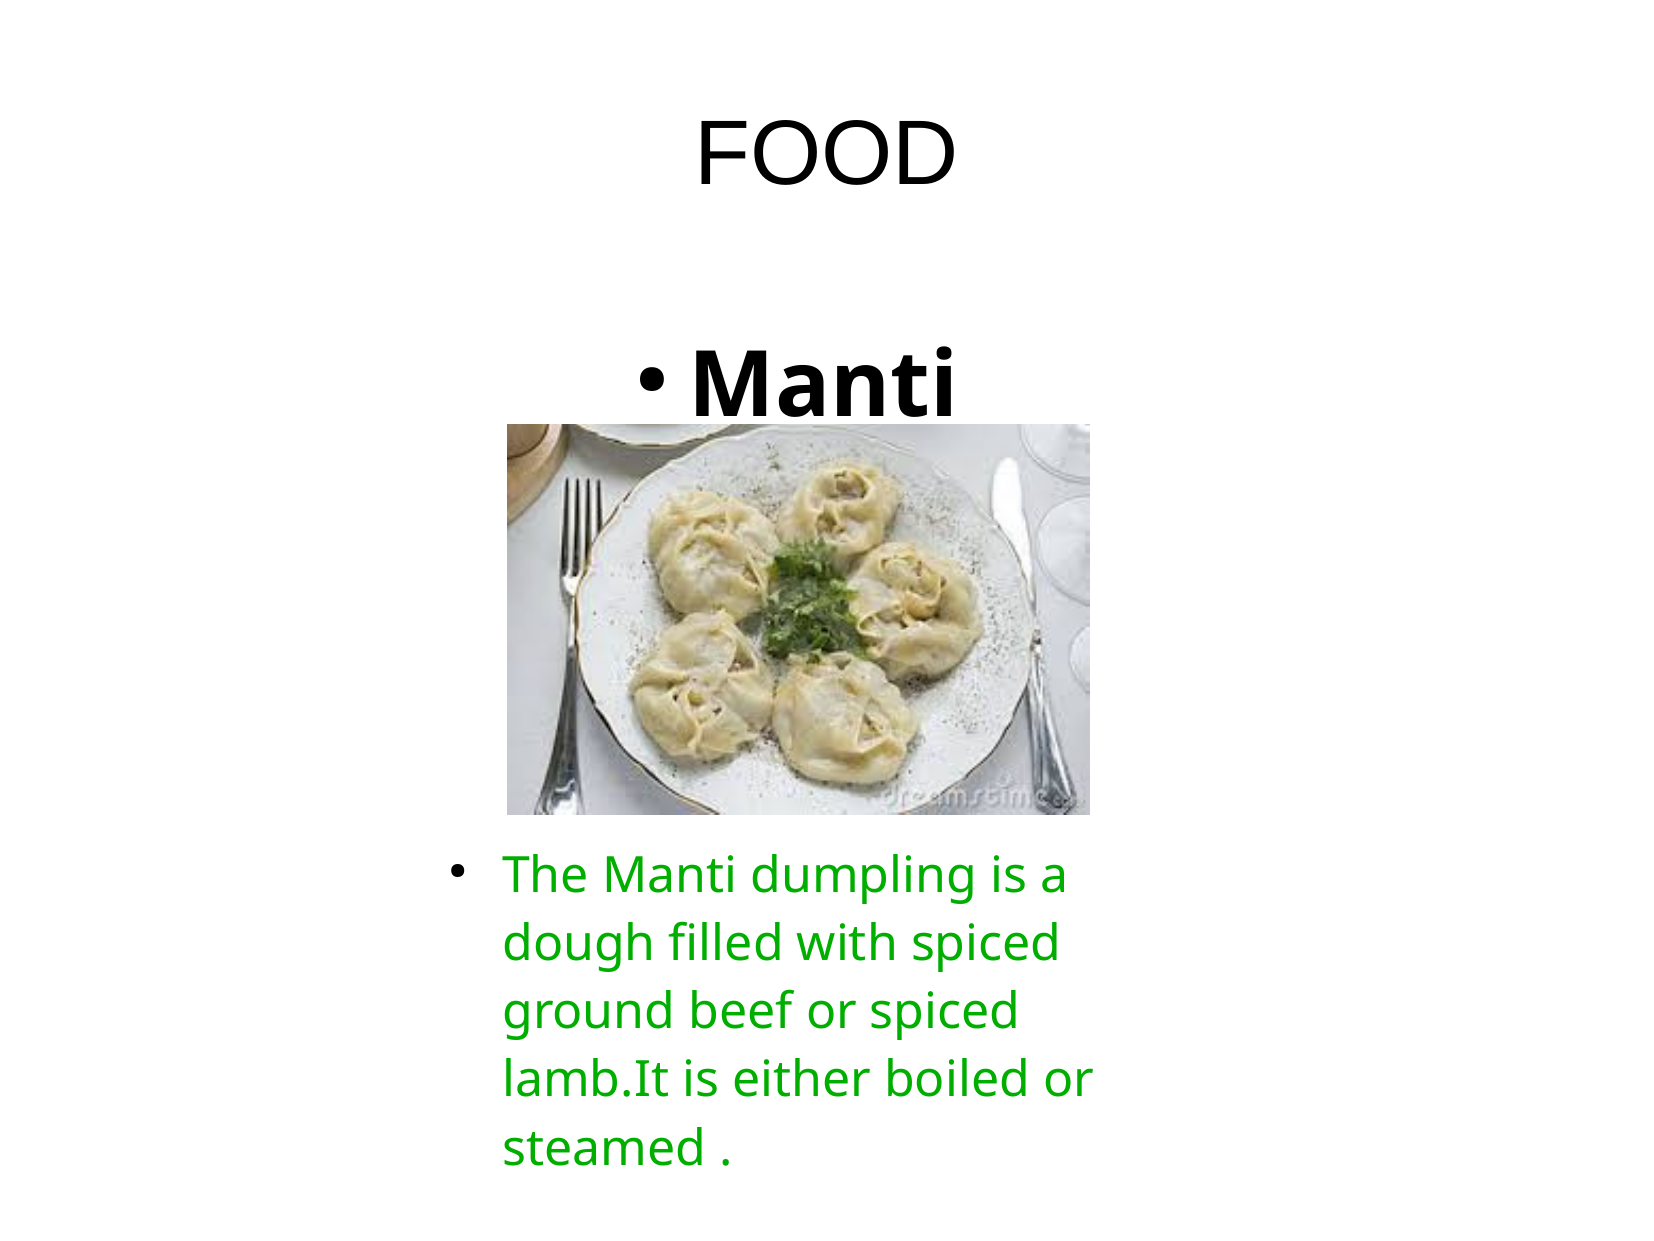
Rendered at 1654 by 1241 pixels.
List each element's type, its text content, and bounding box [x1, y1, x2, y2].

list Manti [425, 318, 1152, 710]
title FOOD [82, 49, 1571, 257]
list The Manti dumpling is a dough filled with spiced ground beef or spiced lamb.It is either boiled or steamed . [431, 838, 1158, 1229]
picture [507, 424, 1090, 815]
